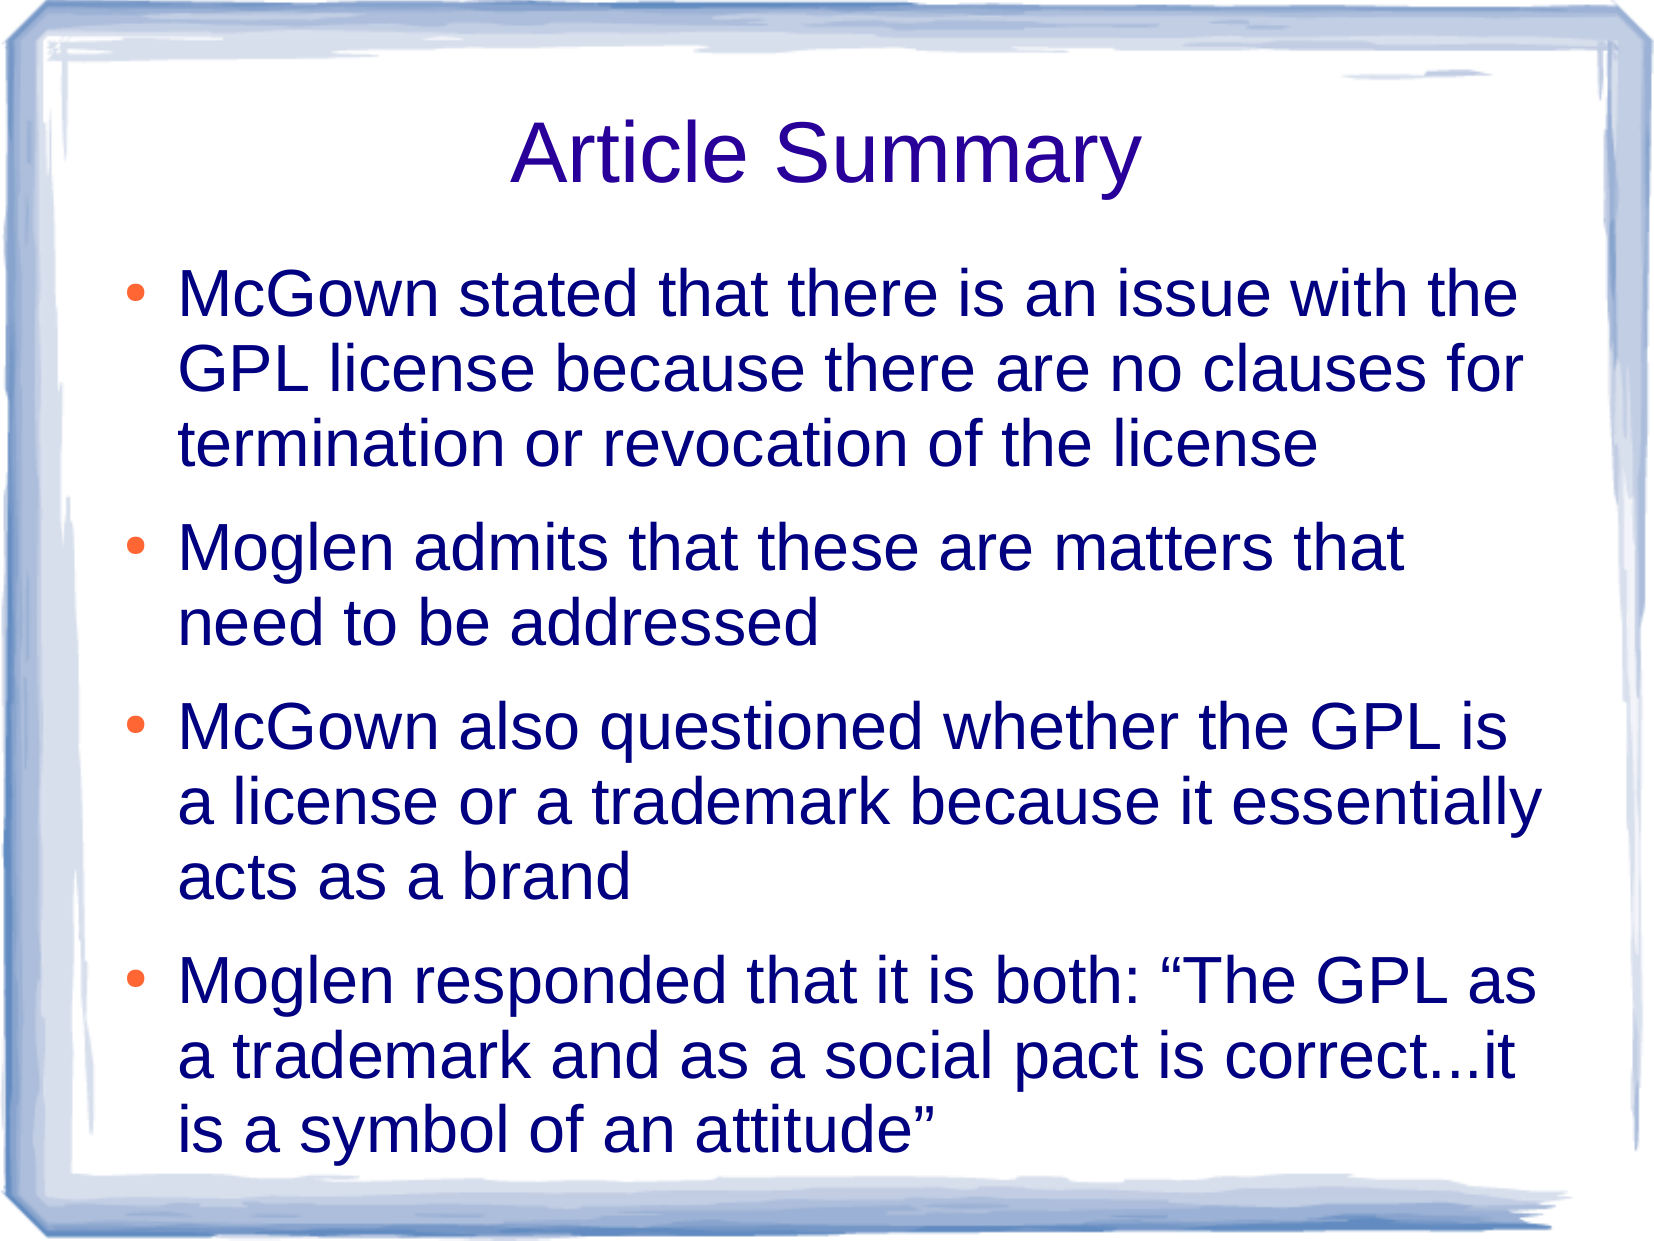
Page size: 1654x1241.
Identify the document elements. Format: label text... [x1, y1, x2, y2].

title Article Summary [82, 49, 1571, 257]
list McGown stated that there is an issue with the GPL license because there are no clauses for termination or revocation of the license Moglen admits that these are matters that need to be addressed McGown also questioned whether the GPL is a license or a trademark because it essentially acts as a brand Moglen responded that it is both: “The GPL as a trademark and as a social pact is correct...it is a symbol of an attitude” [106, 256, 1559, 1168]
picture [0, 0, 1654, 1241]
